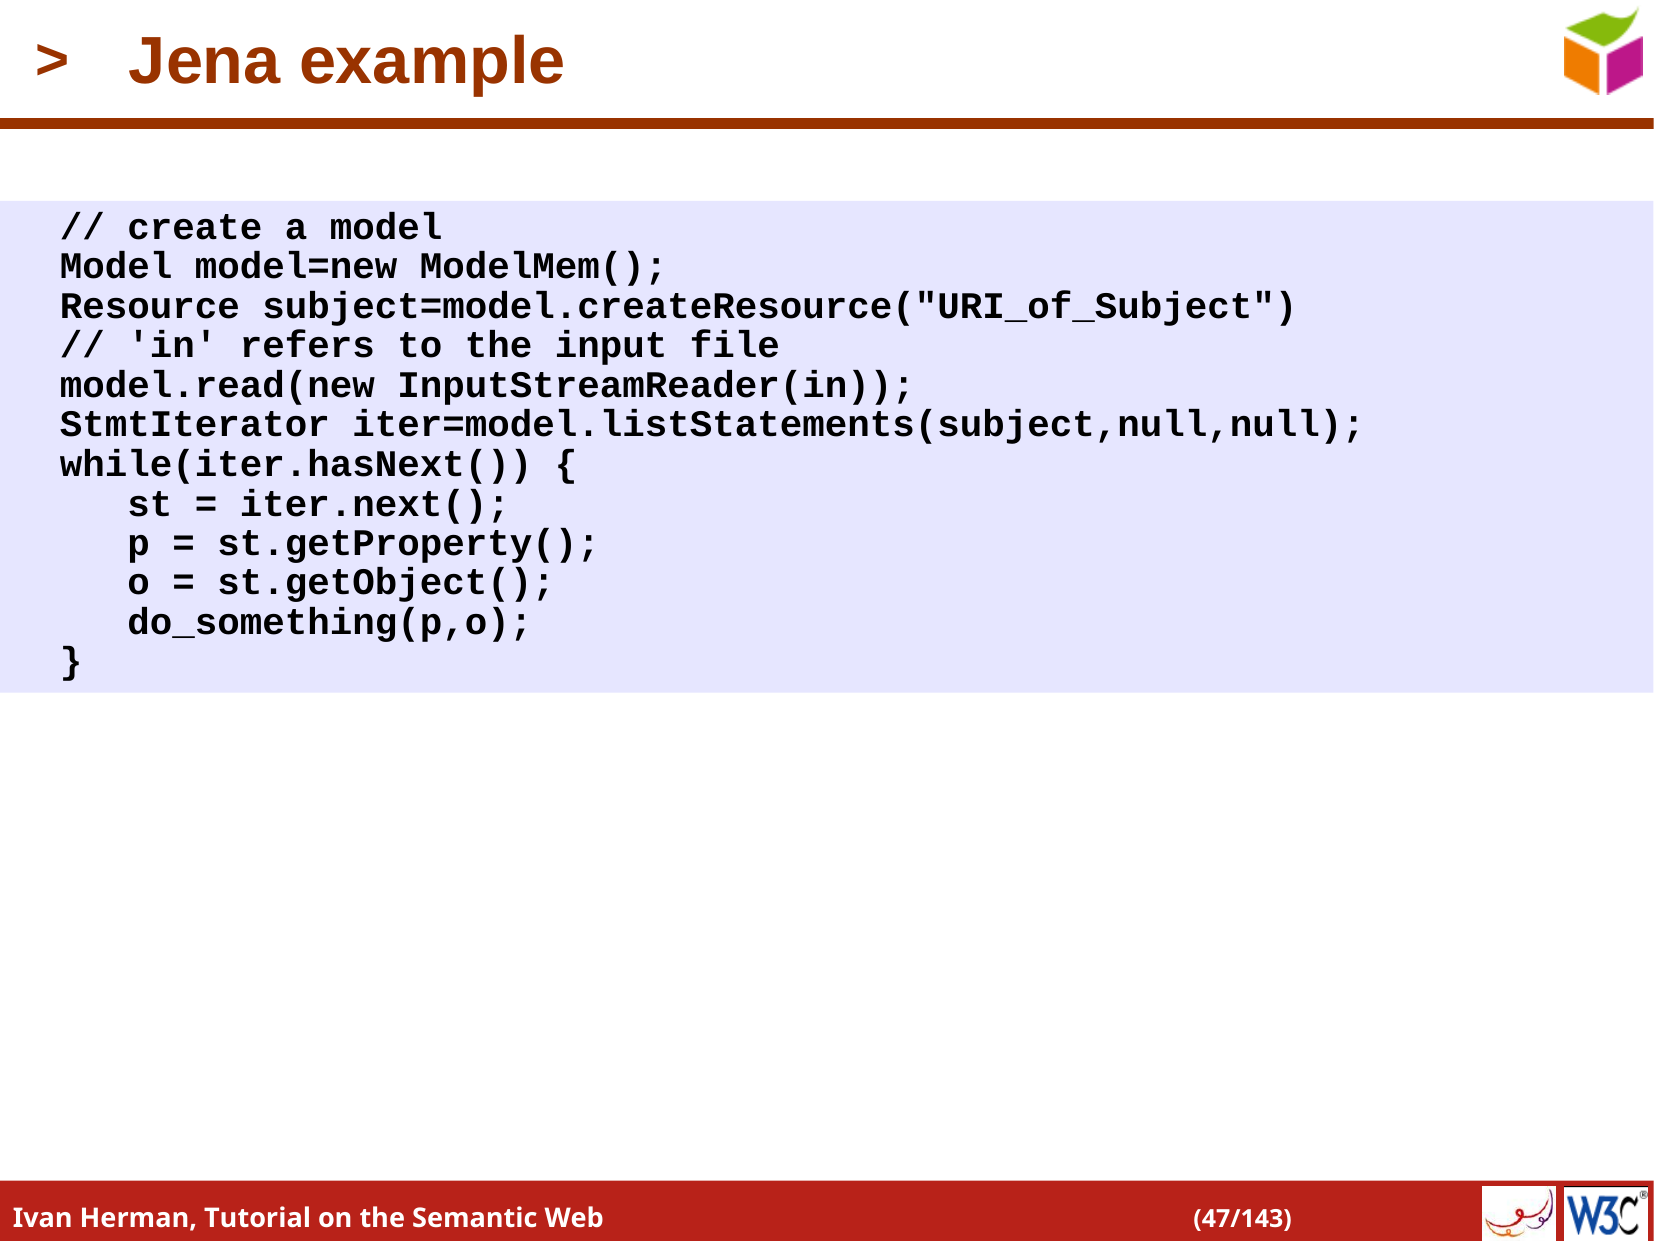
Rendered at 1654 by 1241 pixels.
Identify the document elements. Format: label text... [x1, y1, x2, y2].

title Jena example [93, 0, 1493, 119]
picture [1564, 5, 1643, 95]
picture [1564, 1186, 1648, 1241]
text_box // create a model Model model=new ModelMem(); Resource subject=model.createResource("URI_of_Subject") // 'in' refers to the input file model.read(new InputStreamReader(in)); StmtIterator iter=model.listStatements(subject,null,null); while(iter.hasNext()) { st = iter.next(); p = st.getProperty(); o = st.getObject(); do_something(p,o); } [0, 200, 1654, 693]
picture [1482, 1186, 1556, 1241]
